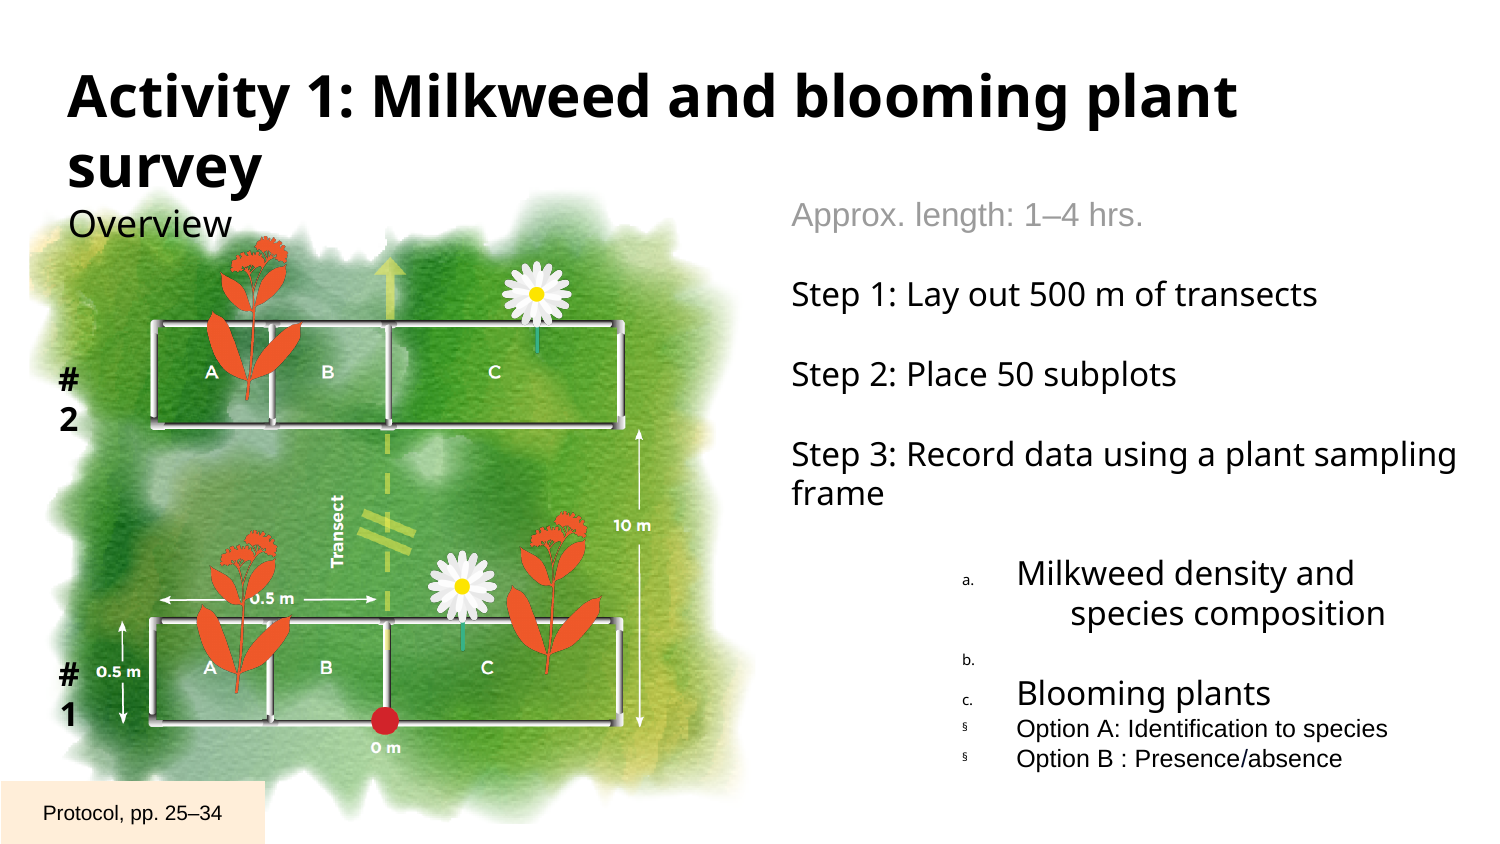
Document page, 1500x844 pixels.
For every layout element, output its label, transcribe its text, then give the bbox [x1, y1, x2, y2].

text_box #2 [33, 342, 104, 414]
text_box Activity 1: Milkweed and blooming plant survey Overview [52, 44, 1433, 191]
text_box Approx. length: 1–4 hrs. Step 1: Lay out 500 m of transects Step 2: Place 50 subplots Step 3: Record data using a plant sampling frame Milkweed density and species composition Blooming plants Option A: Identification to species Option B : Presence/absence [756, 178, 1482, 795]
text_box Protocol, pp. 25–34 [1, 781, 265, 844]
picture [29, 178, 756, 824]
text_box #1 [34, 638, 105, 710]
